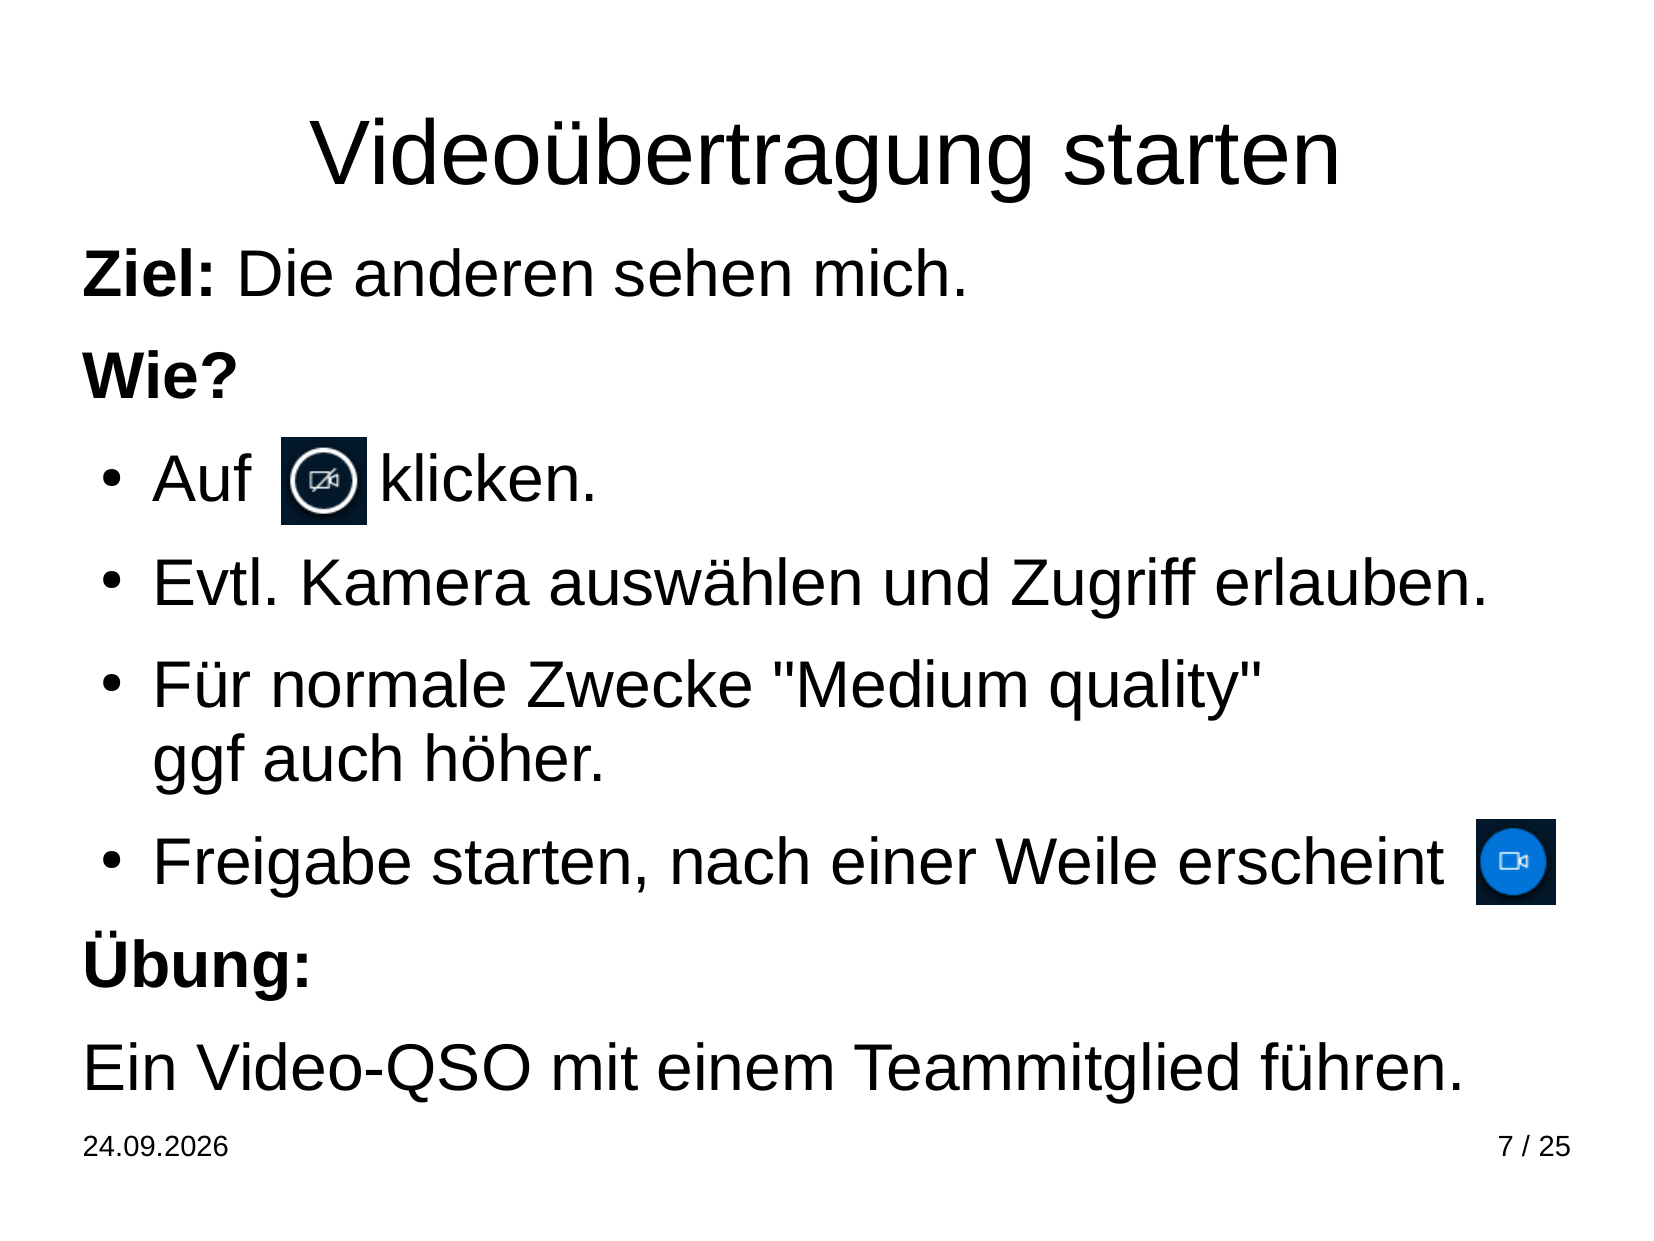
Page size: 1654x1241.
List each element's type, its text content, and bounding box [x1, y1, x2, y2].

list Ziel: Die anderen sehen mich. Wie? Auf klicken. Evtl. Kamera auswählen und Zugriff erlauben. Für normale Zwecke "Medium quality" ggf auch höher. Freigabe starten, nach einer Weile erscheint Übung: Ein Video-QSO mit einem Teammitglied führen. [82, 236, 1571, 1111]
picture [281, 437, 367, 525]
picture [1476, 819, 1556, 905]
title Videoübertragung starten [82, 49, 1571, 236]
